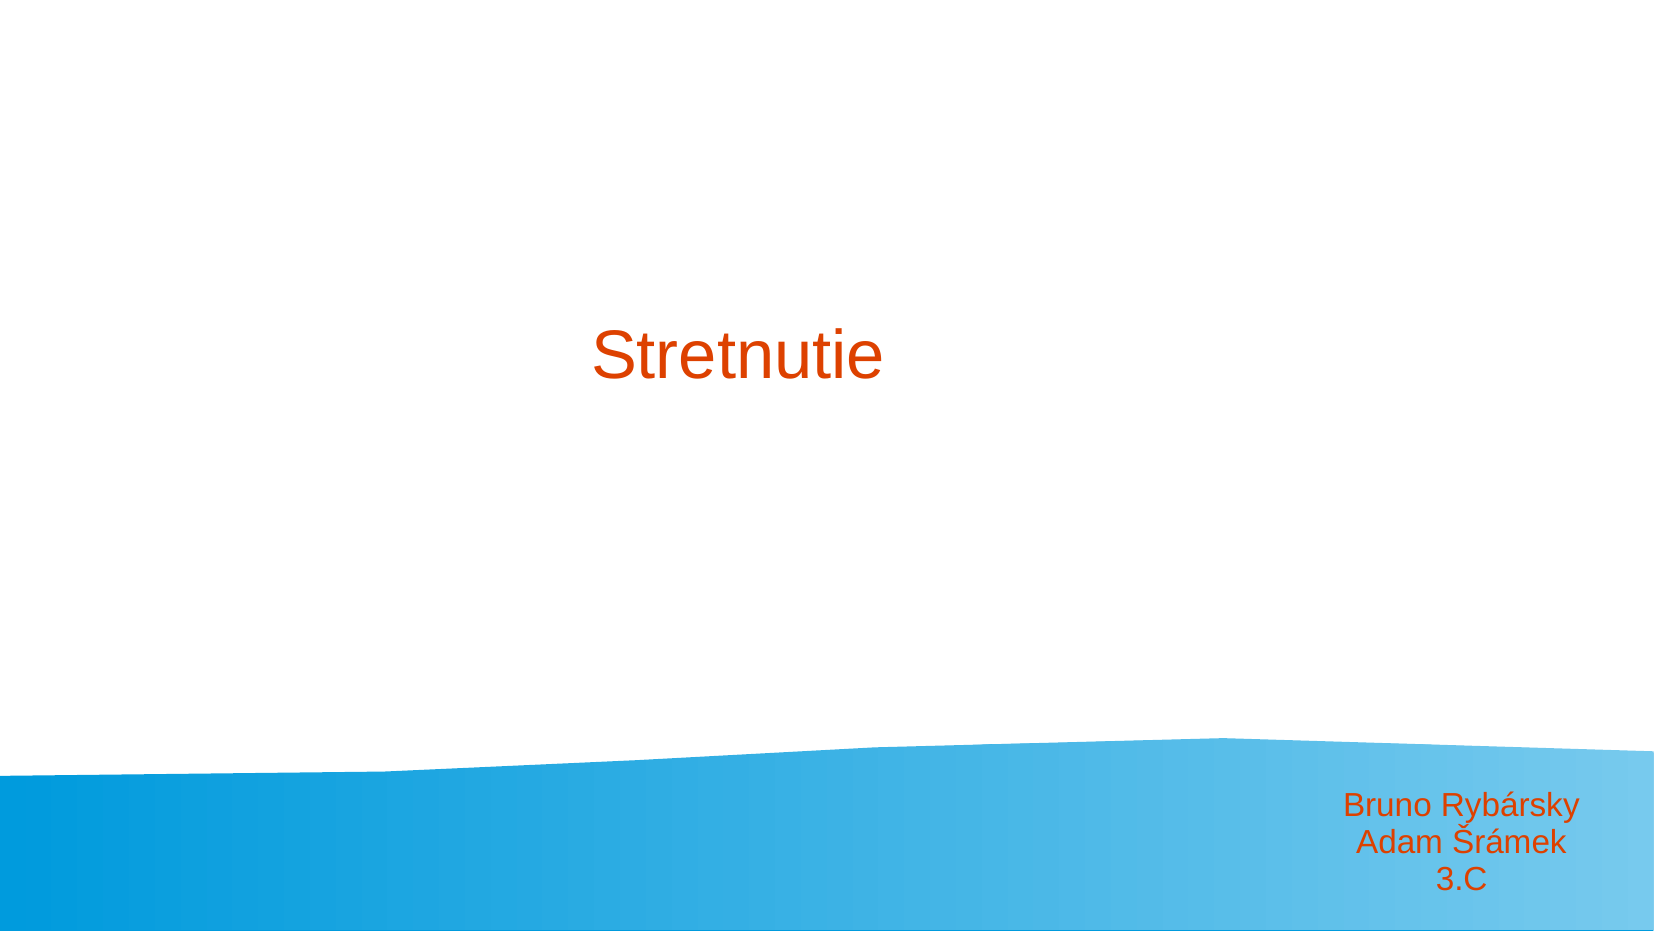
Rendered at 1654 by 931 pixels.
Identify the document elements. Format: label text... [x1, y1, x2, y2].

title Stretnutie [0, 265, 1477, 443]
title Bruno Rybársky Adam Šrámek 3.C [1328, 767, 1595, 916]
